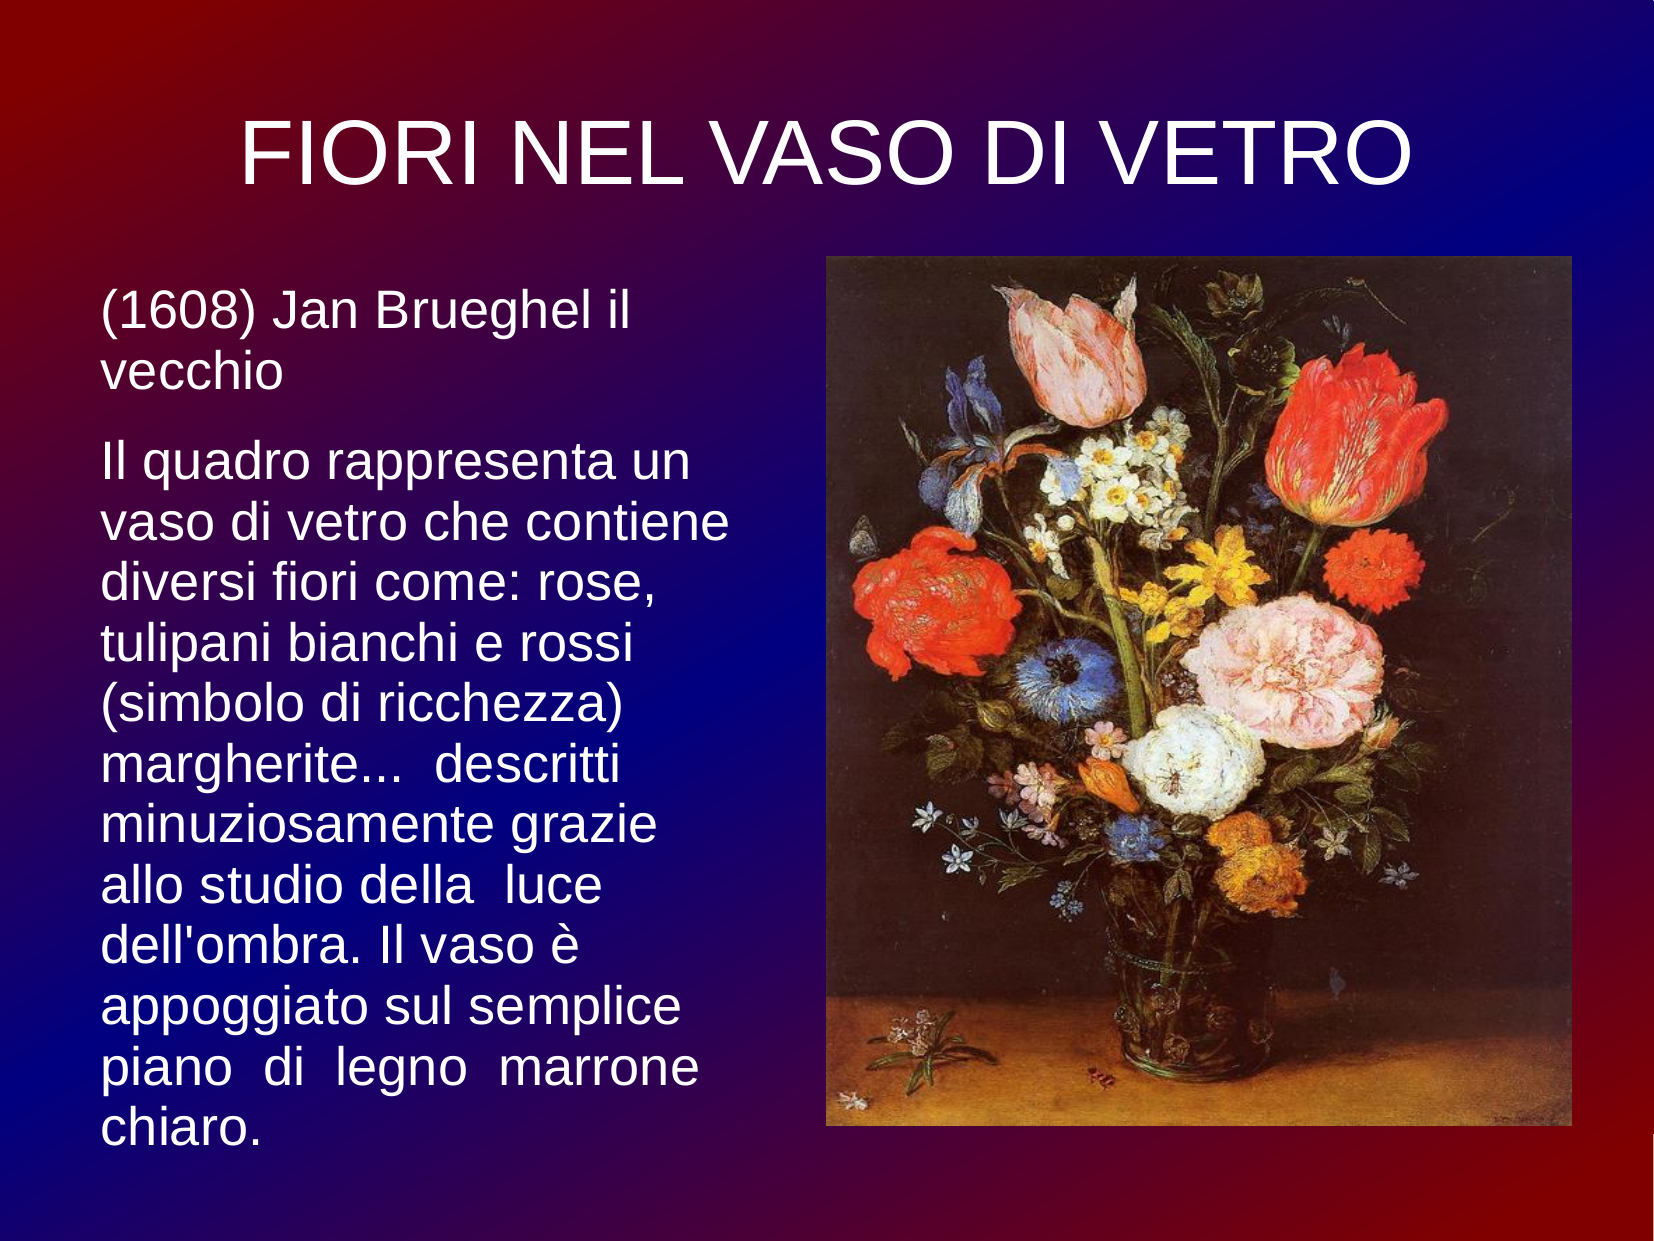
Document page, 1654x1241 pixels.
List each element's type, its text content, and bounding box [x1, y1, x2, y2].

title FIORI NEL VASO DI VETRO [83, 49, 1572, 257]
picture [826, 256, 1572, 1126]
list (1608) Jan Brueghel il vecchio Il quadro rappresenta un vaso di vetro che contiene diversi fiori come: rose, tulipani bianchi e rossi (simbolo di ricchezza) margherite... descritti minuziosamente grazie allo studio della luce dell'ombra. Il vaso è appoggiato sul semplice piano di legno marrone chiaro. [29, 279, 756, 1158]
